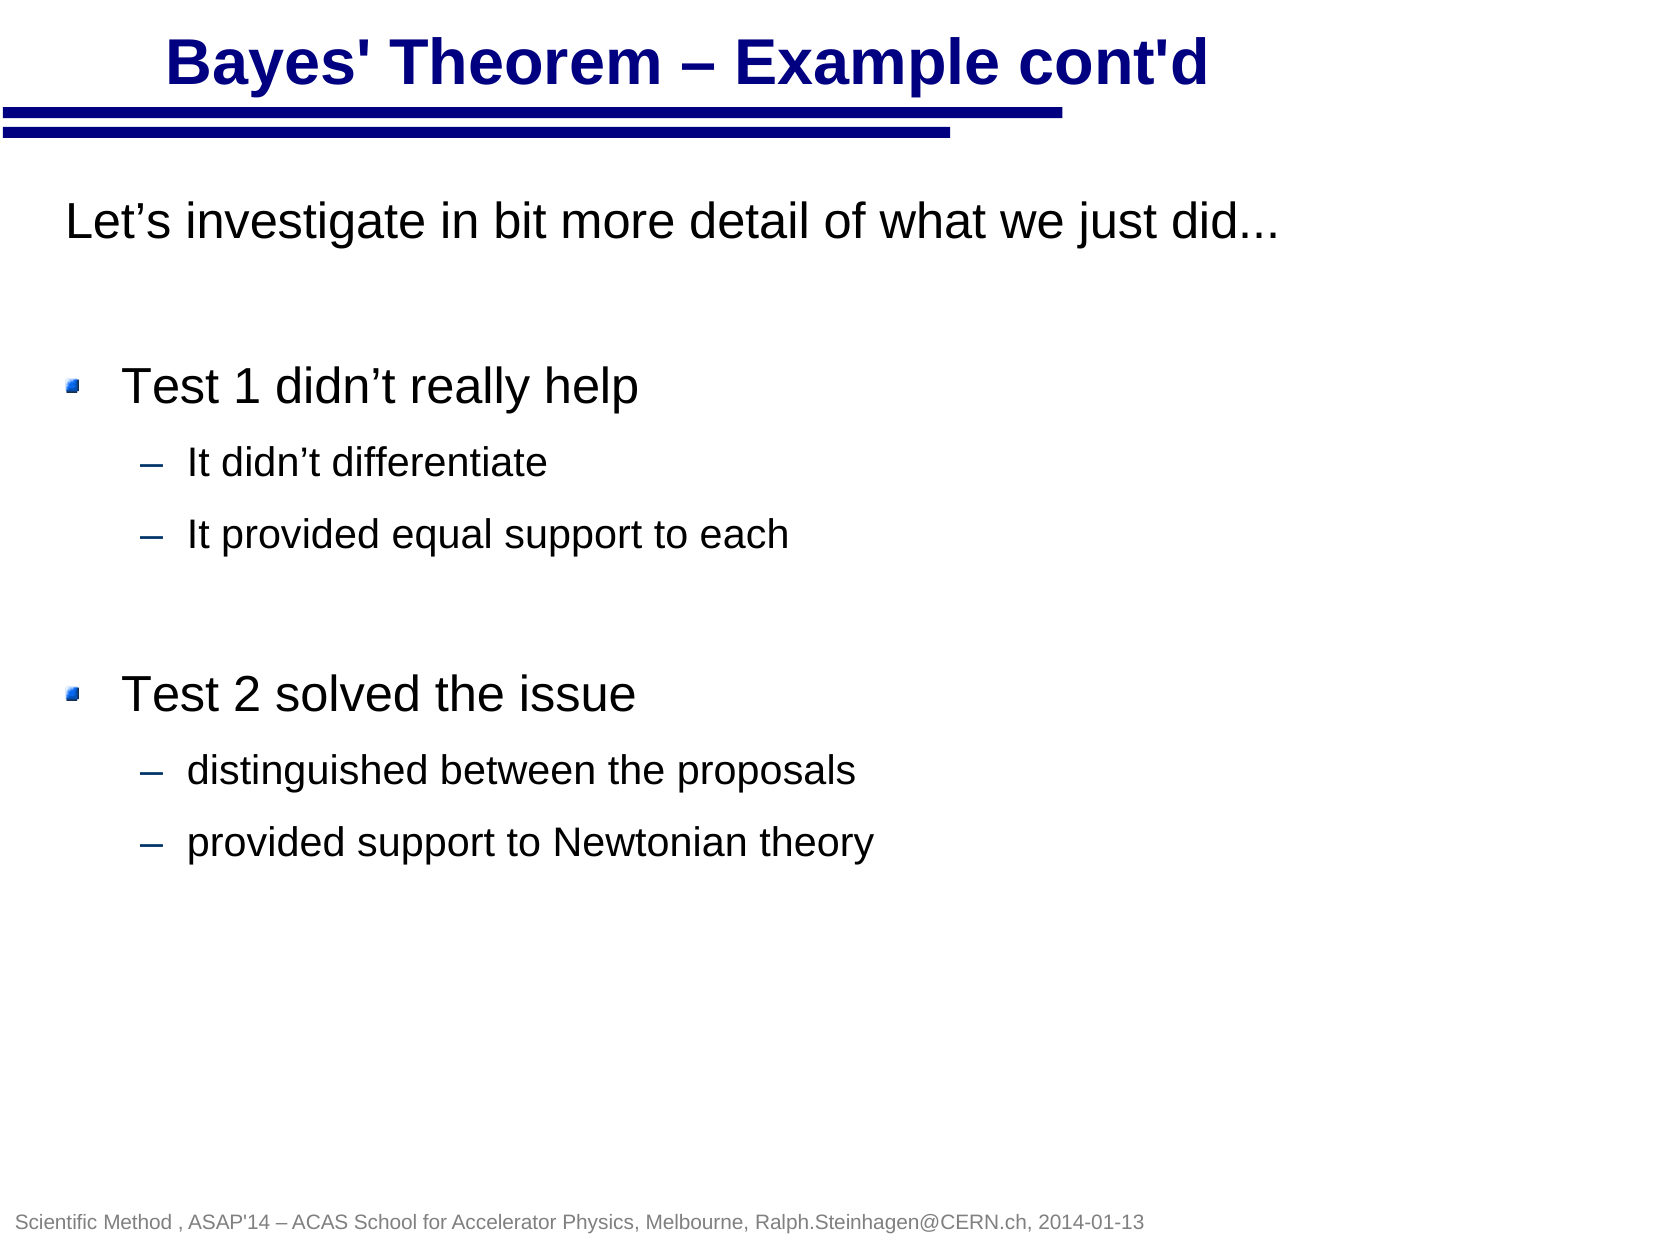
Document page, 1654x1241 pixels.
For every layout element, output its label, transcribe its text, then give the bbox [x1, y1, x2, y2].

title Bayes' Theorem – Example cont'd [165, 0, 1323, 124]
list Let’s investigate in bit more detail of what we just did... Test 1 didn’t really help It didn’t differentiate It provided equal support to each Test 2 solved the issue distinguished between the proposals provided support to Newtonian theory [65, 192, 1628, 1205]
